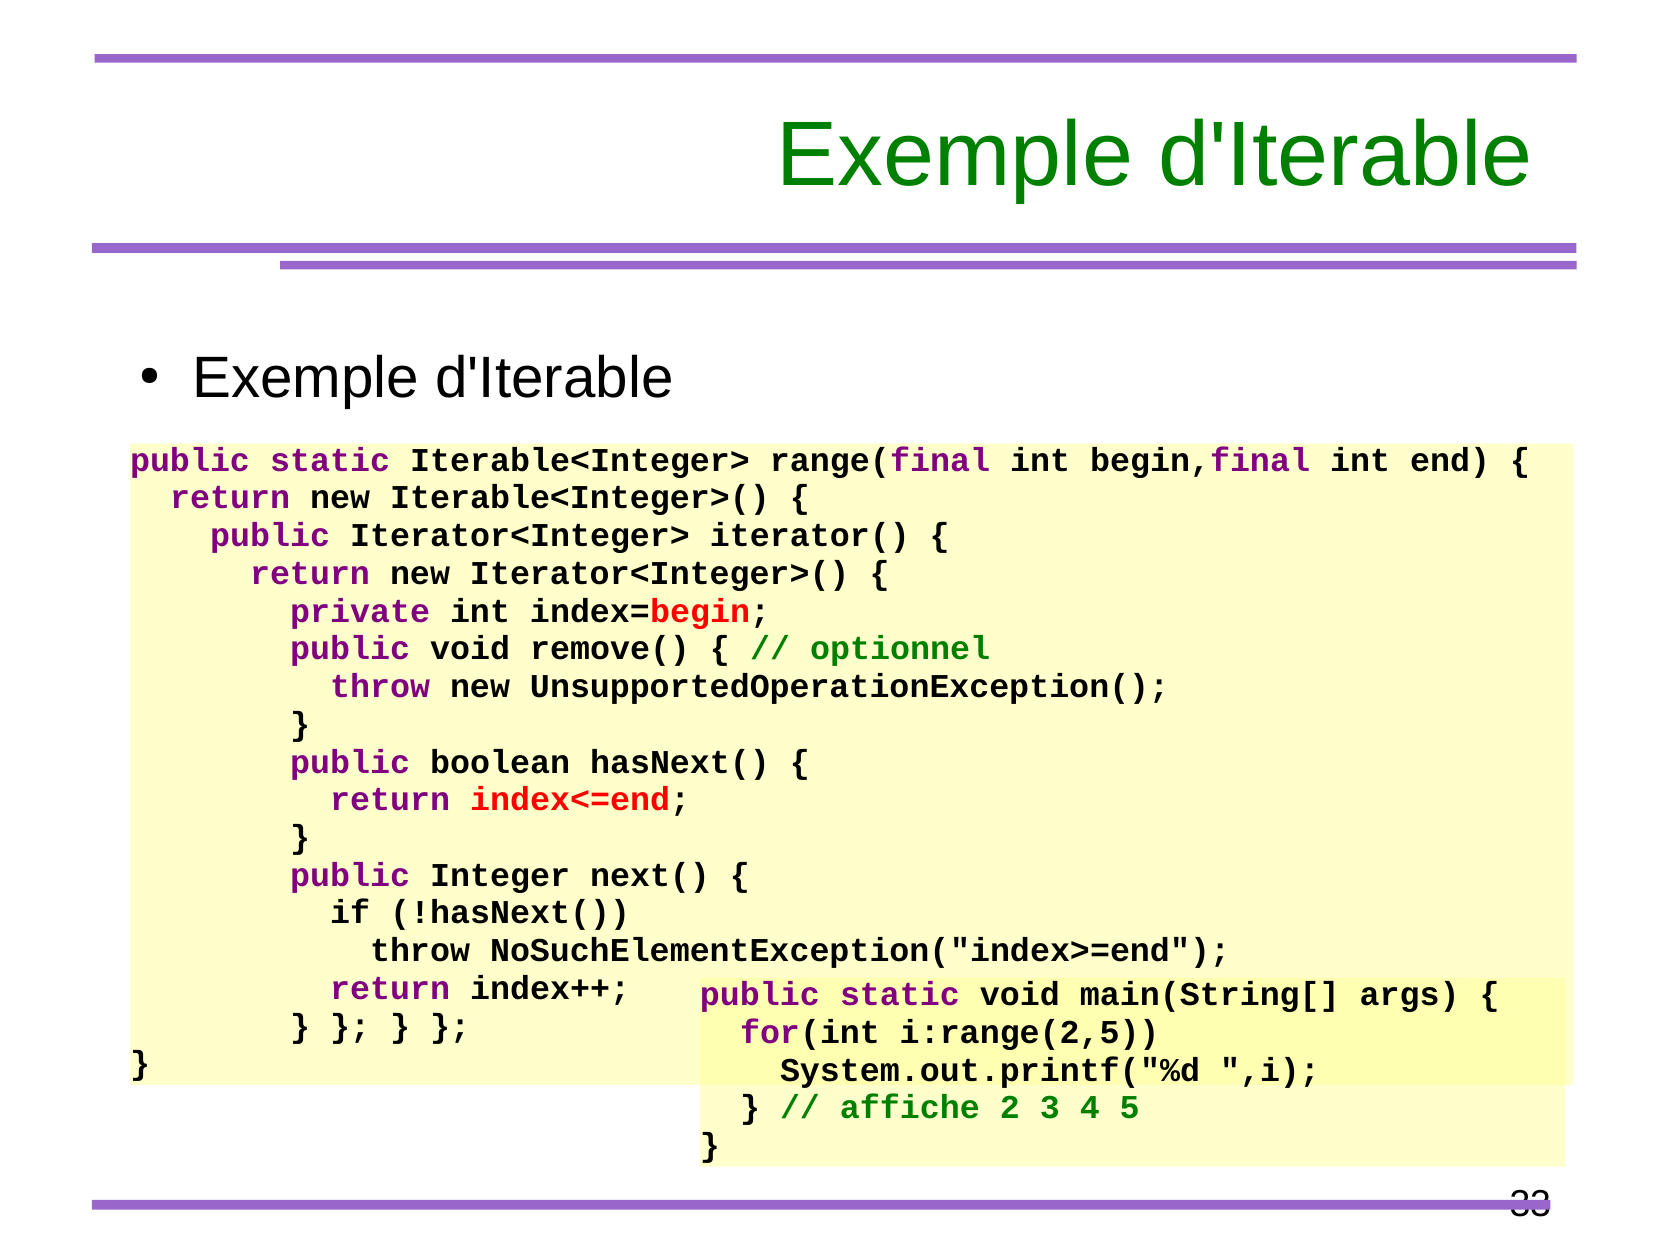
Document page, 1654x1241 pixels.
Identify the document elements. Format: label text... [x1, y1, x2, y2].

list Exemple d'Iterable [121, 344, 1534, 1127]
title Exemple d'Iterable [121, 49, 1534, 257]
text_box public static void main(String[] args) { for(int i:range(2,5)) System.out.printf("%d ",i); } // affiche 2 3 4 5 } [699, 977, 1566, 1167]
text_box public static Iterable<Integer> range(final int begin,final int end) { return new Iterable<Integer>() { public Iterator<Integer> iterator() { return new Iterator<Integer>() { private int index=begin; public void remove() { // optionnel throw new UnsupportedOperationException(); } public boolean hasNext() { return index<=end; } public Integer next() { if (!hasNext()) throw NoSuchElementException("index>=end"); return index++; } }; } }; } [130, 443, 1574, 1085]
